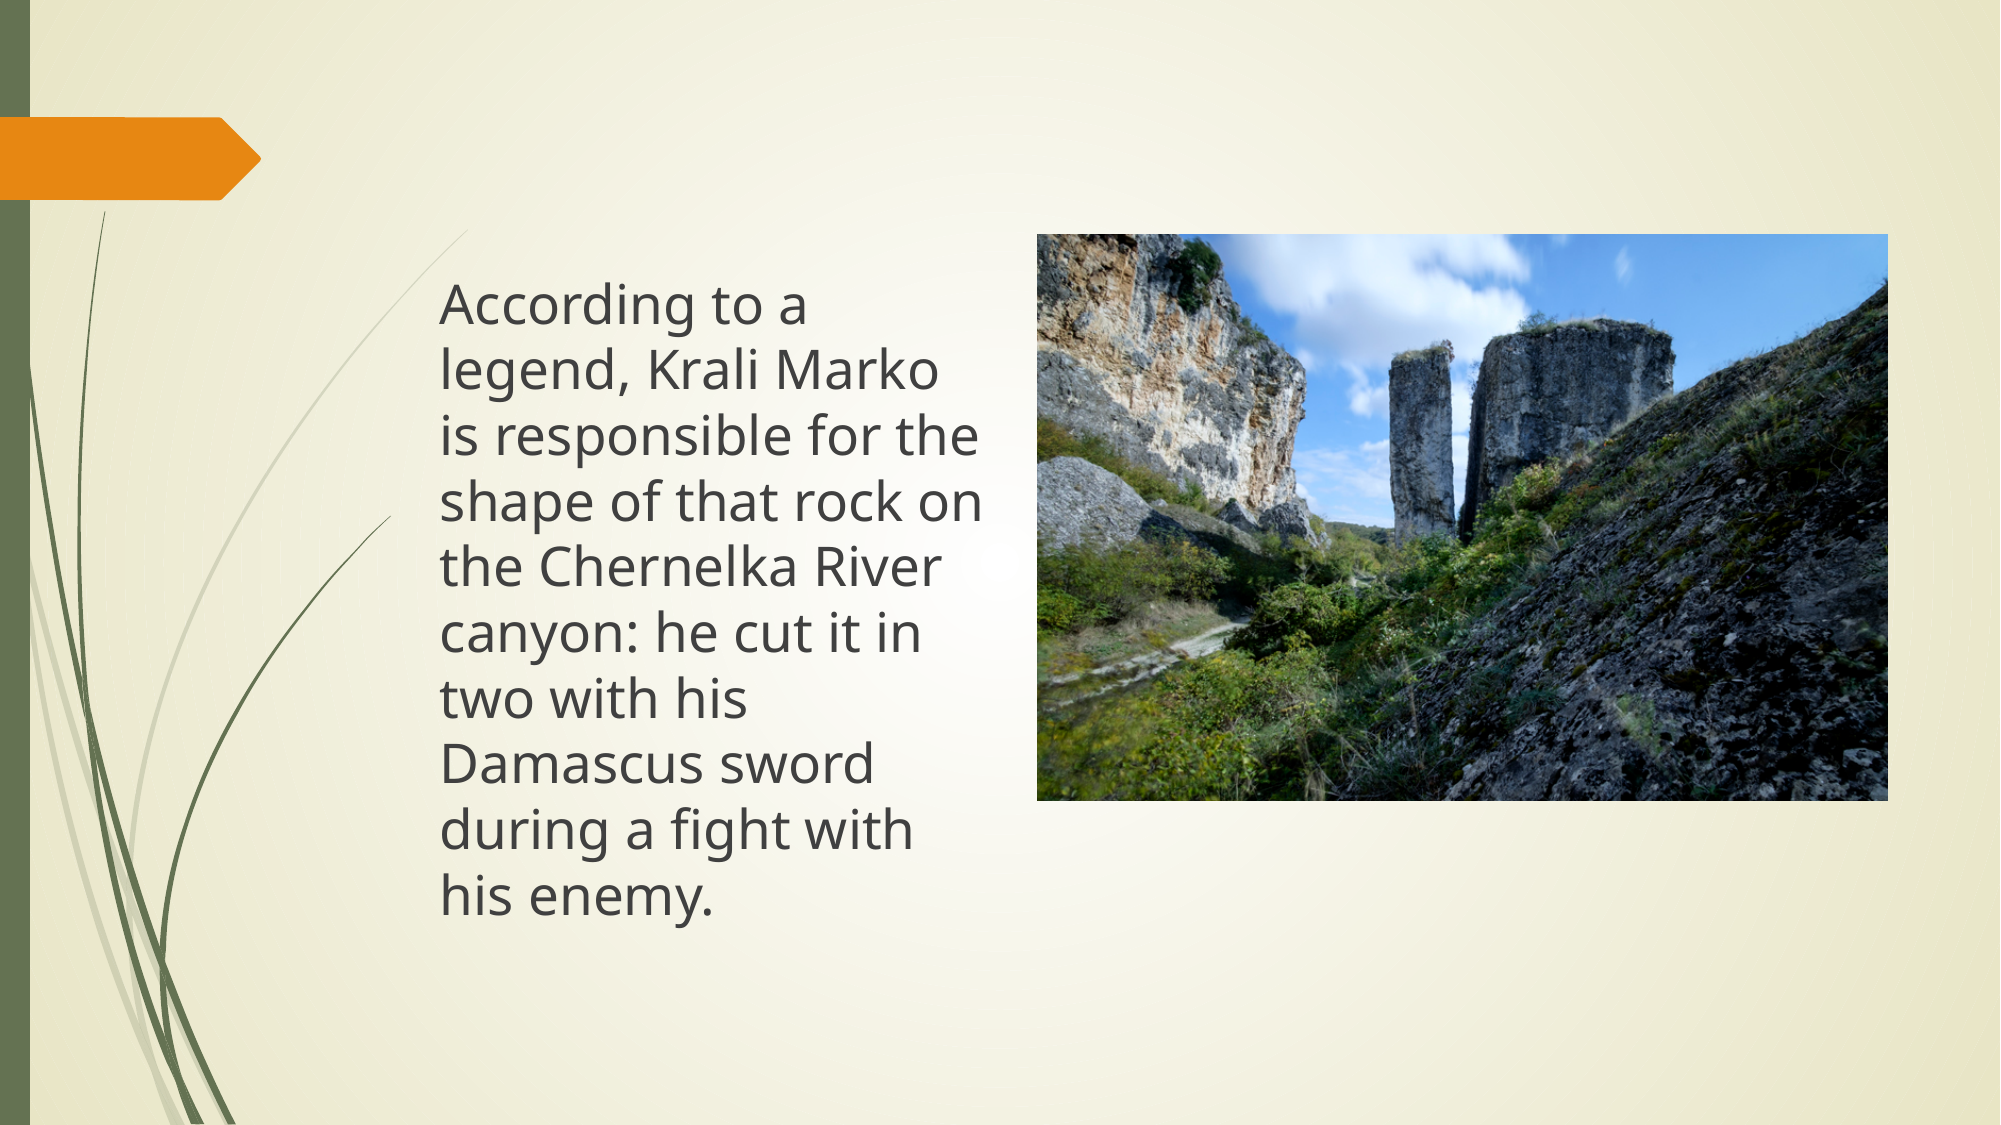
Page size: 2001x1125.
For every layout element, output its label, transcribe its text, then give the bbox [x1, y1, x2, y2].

list According to a legend, Krali Marko is responsible for the shape of that rock on the Chernelka River canyon: he cut it in two with his Damascus sword during a fight with his enemy. [424, 262, 1000, 962]
picture [1037, 234, 1888, 801]
